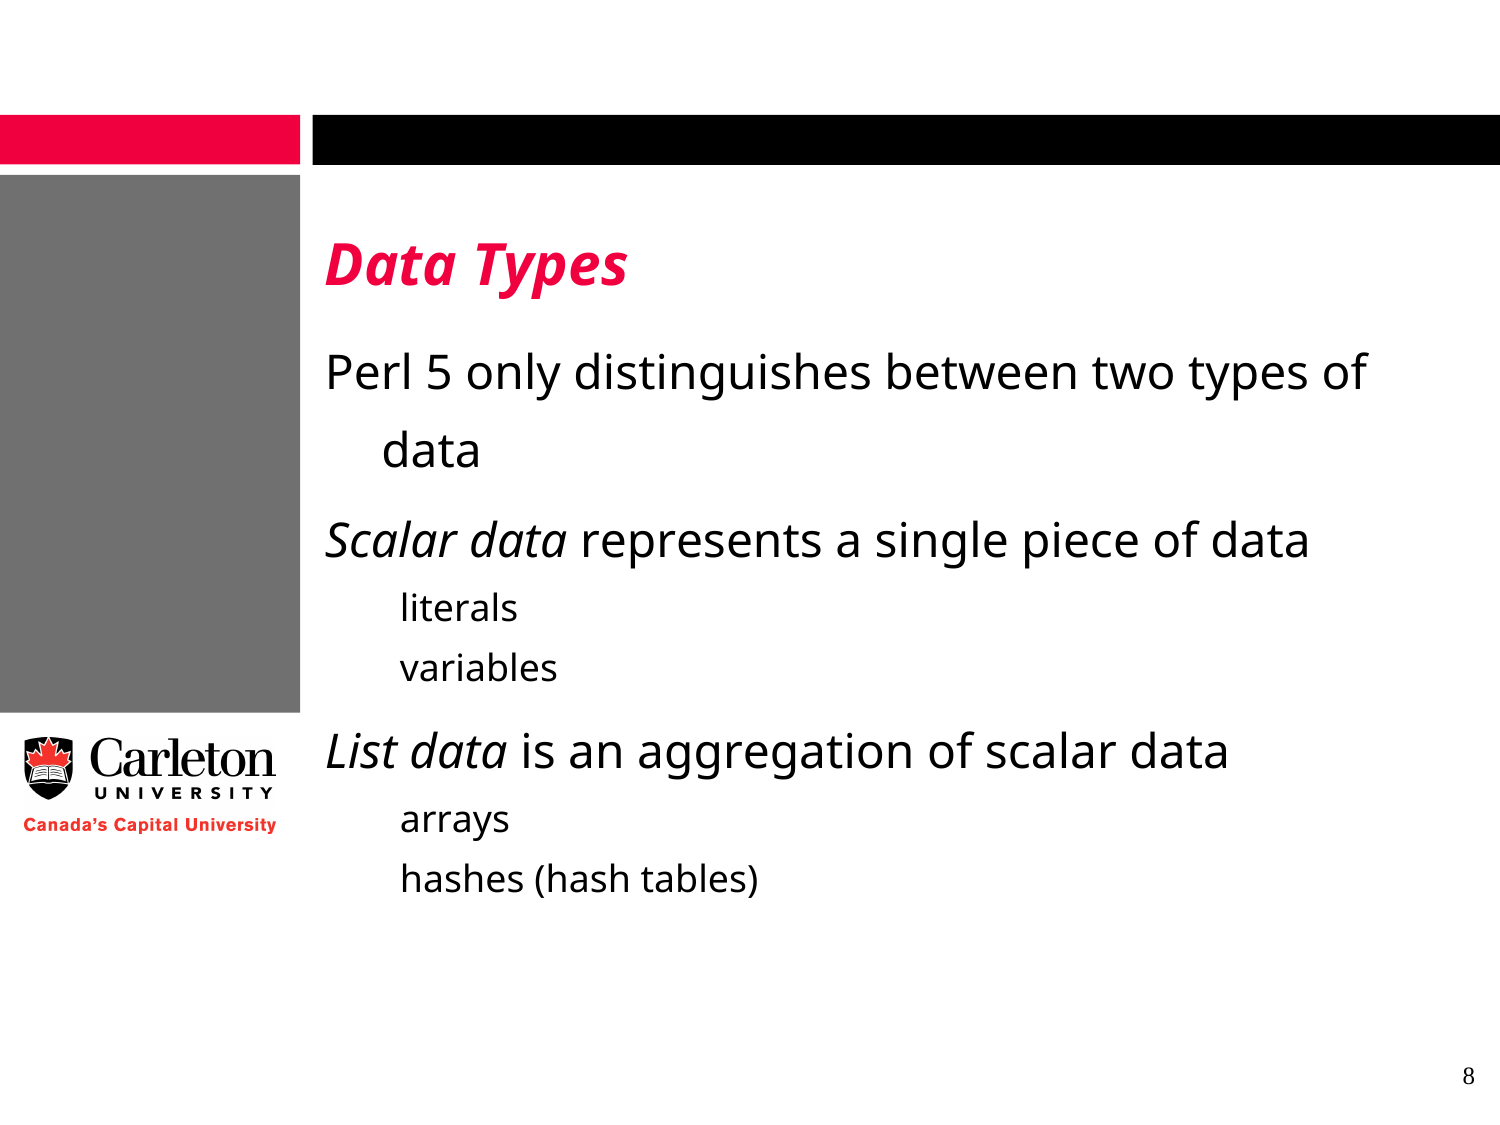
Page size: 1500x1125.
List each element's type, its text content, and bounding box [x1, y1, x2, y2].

title Data Types [324, 194, 1450, 324]
picture [24, 737, 276, 834]
list Perl 5 only distinguishes between two types of data Scalar data represents a single piece of data literals variables List data is an aggregation of scalar data arrays hashes (hash tables) [324, 324, 1450, 1036]
